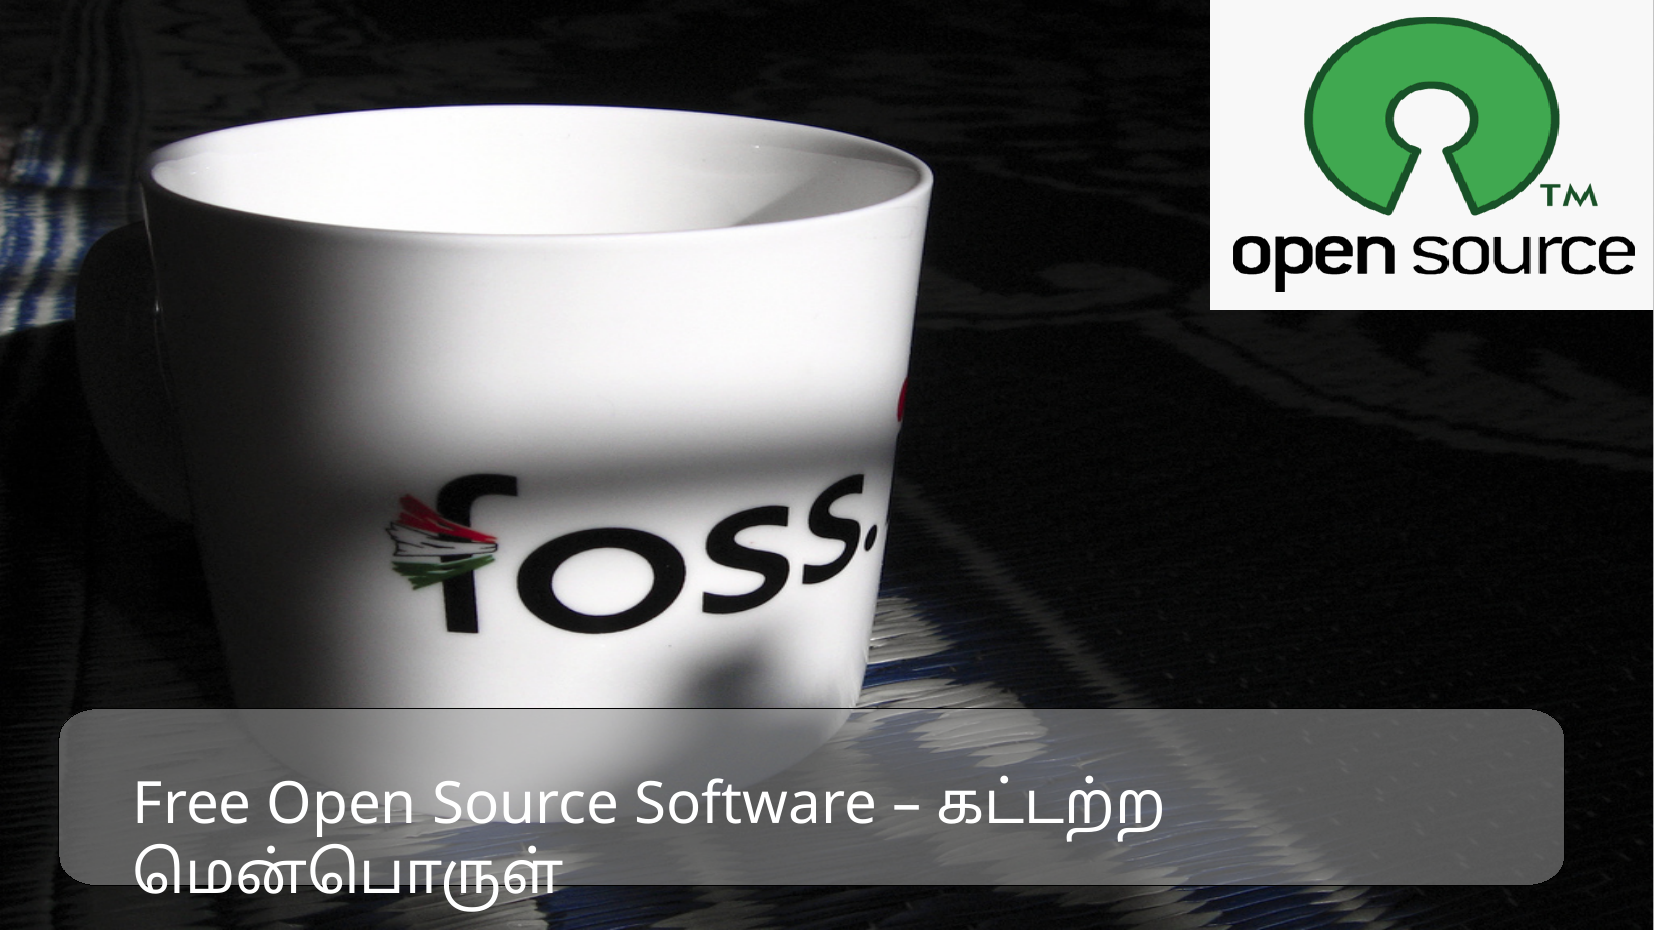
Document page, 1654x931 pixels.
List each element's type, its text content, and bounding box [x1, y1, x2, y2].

text_box [213, 864, 226, 886]
text_box [152, 877, 162, 886]
text_box [481, 879, 493, 886]
picture [0, 0, 1654, 930]
text_box [327, 877, 337, 886]
text_box Free Open Source Software – கட்டற்ற மென்பொருள் [118, 757, 1538, 842]
text_box [277, 865, 291, 886]
text_box [243, 878, 255, 886]
text_box [140, 848, 174, 886]
text_box [58, 708, 1565, 886]
text_box [466, 865, 476, 886]
text_box [243, 864, 269, 886]
text_box [537, 865, 547, 886]
text_box [269, 870, 278, 886]
text_box [315, 848, 349, 886]
text_box [415, 865, 426, 886]
text_box [509, 878, 521, 886]
text_box [509, 864, 532, 886]
